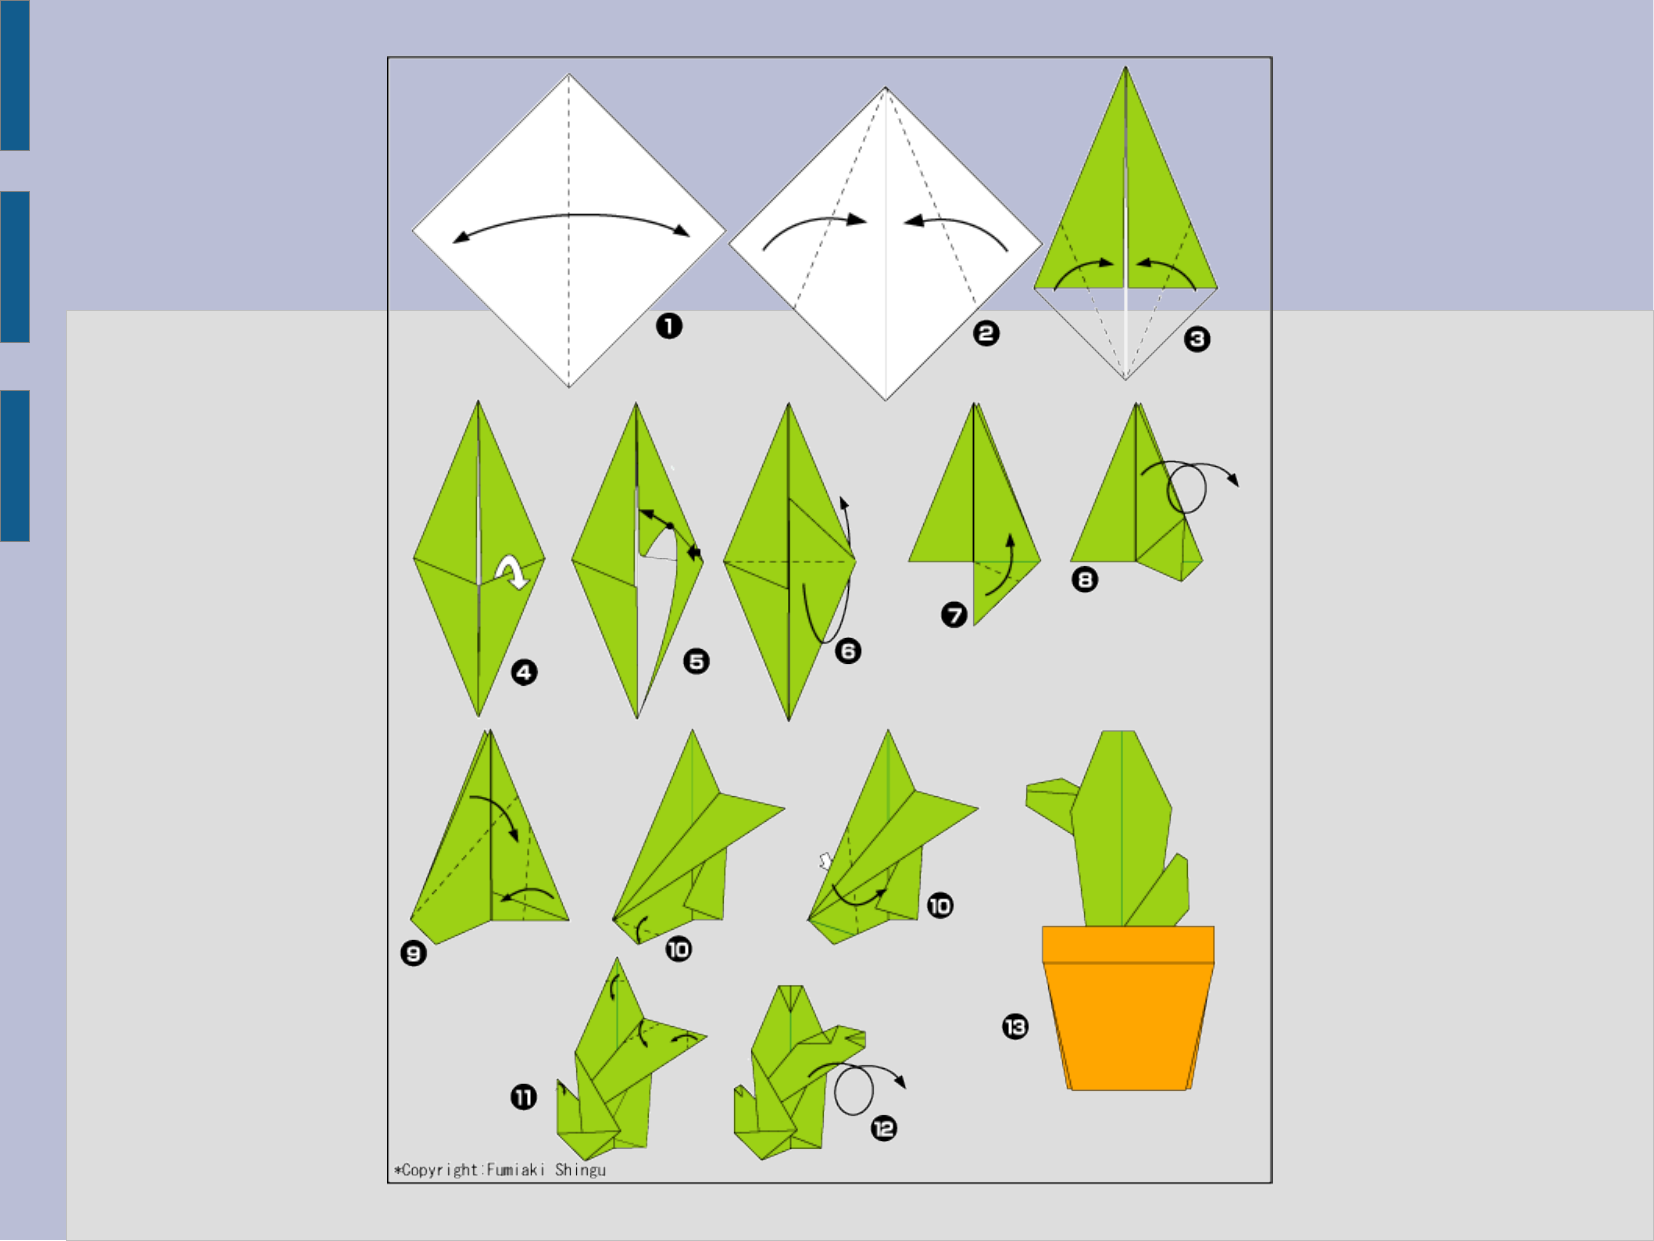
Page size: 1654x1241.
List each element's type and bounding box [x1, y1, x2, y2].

picture [387, 53, 1273, 1187]
